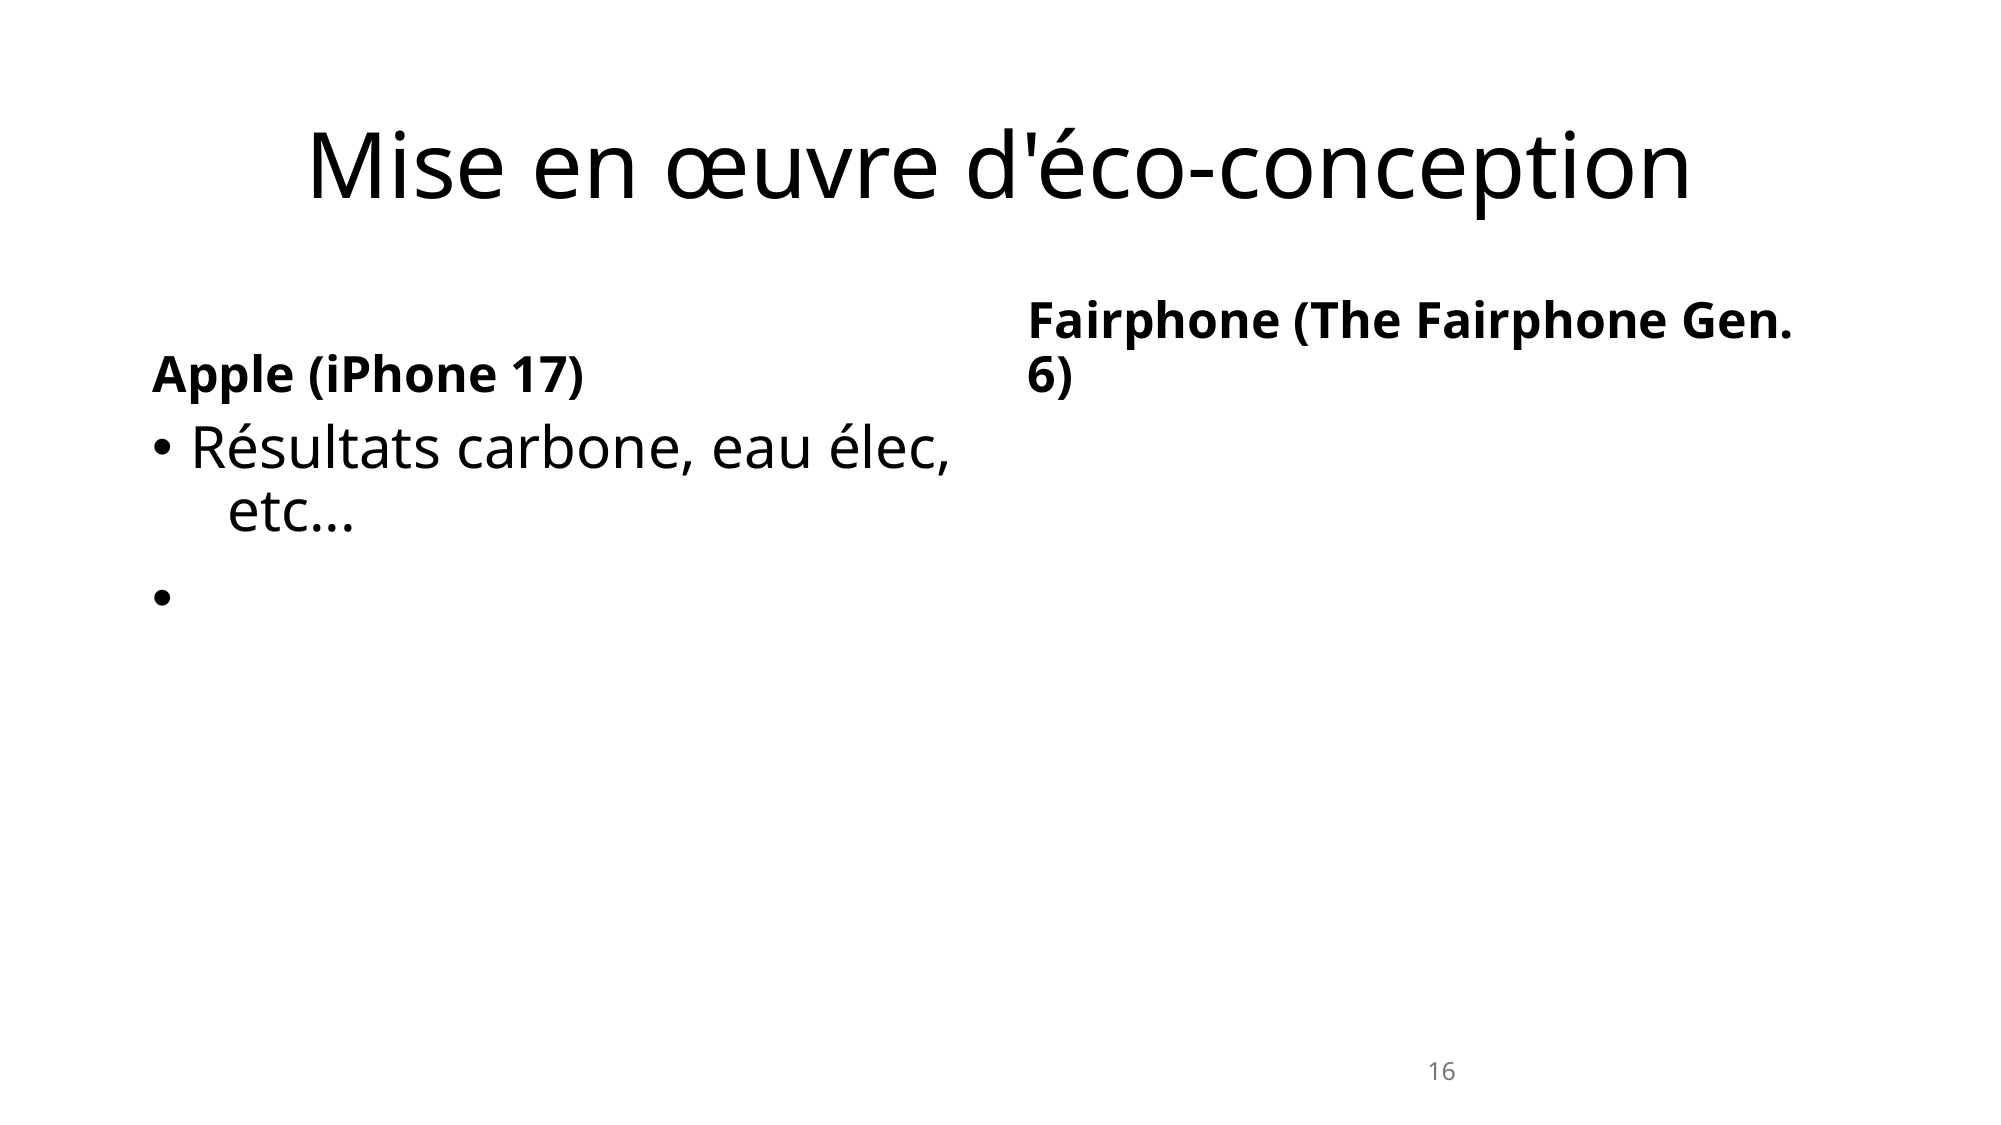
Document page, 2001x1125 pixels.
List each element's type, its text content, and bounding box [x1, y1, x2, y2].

list Résultats carbone, eau élec, etc... [137, 410, 984, 1016]
list Fairphone (The Fairphone Gen. 6) [1012, 275, 1863, 411]
slide_number 16 [1412, 1042, 1863, 1103]
title Mise en œuvre d'éco-conception [137, 59, 1863, 278]
list Apple (iPhone 17) [137, 275, 984, 410]
